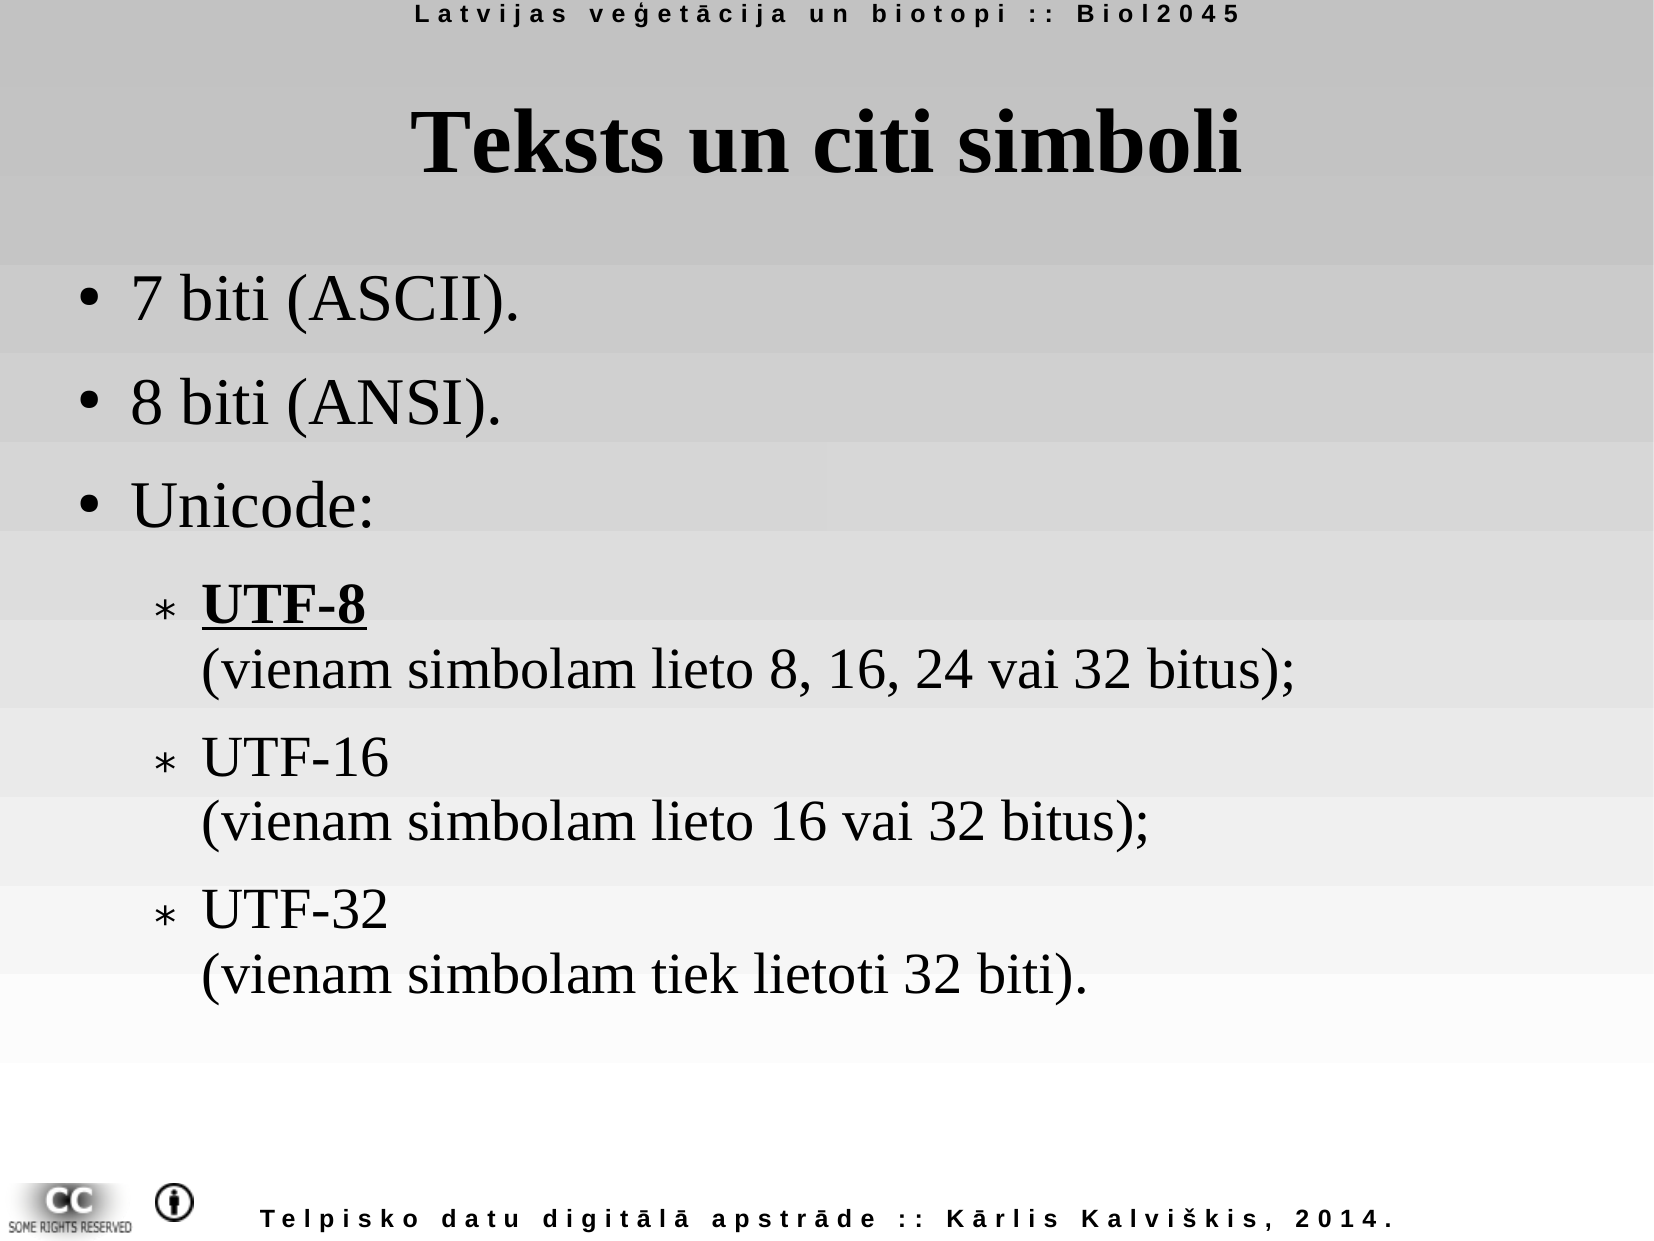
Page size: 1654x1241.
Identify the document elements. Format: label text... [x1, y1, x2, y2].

picture [0, 0, 1654, 1241]
title Teksts un citi simboli [59, 37, 1596, 246]
list 7 biti (ASCII). 8 biti (ANSI). Unicode: UTF-8 (vienam simbolam lieto 8, 16, 24 vai 32 bitus); UTF-16 (vienam simbolam lieto 16 vai 32 bitus); UTF-32 (vienam simbolam tiek lietoti 32 biti). [59, 261, 1596, 1175]
